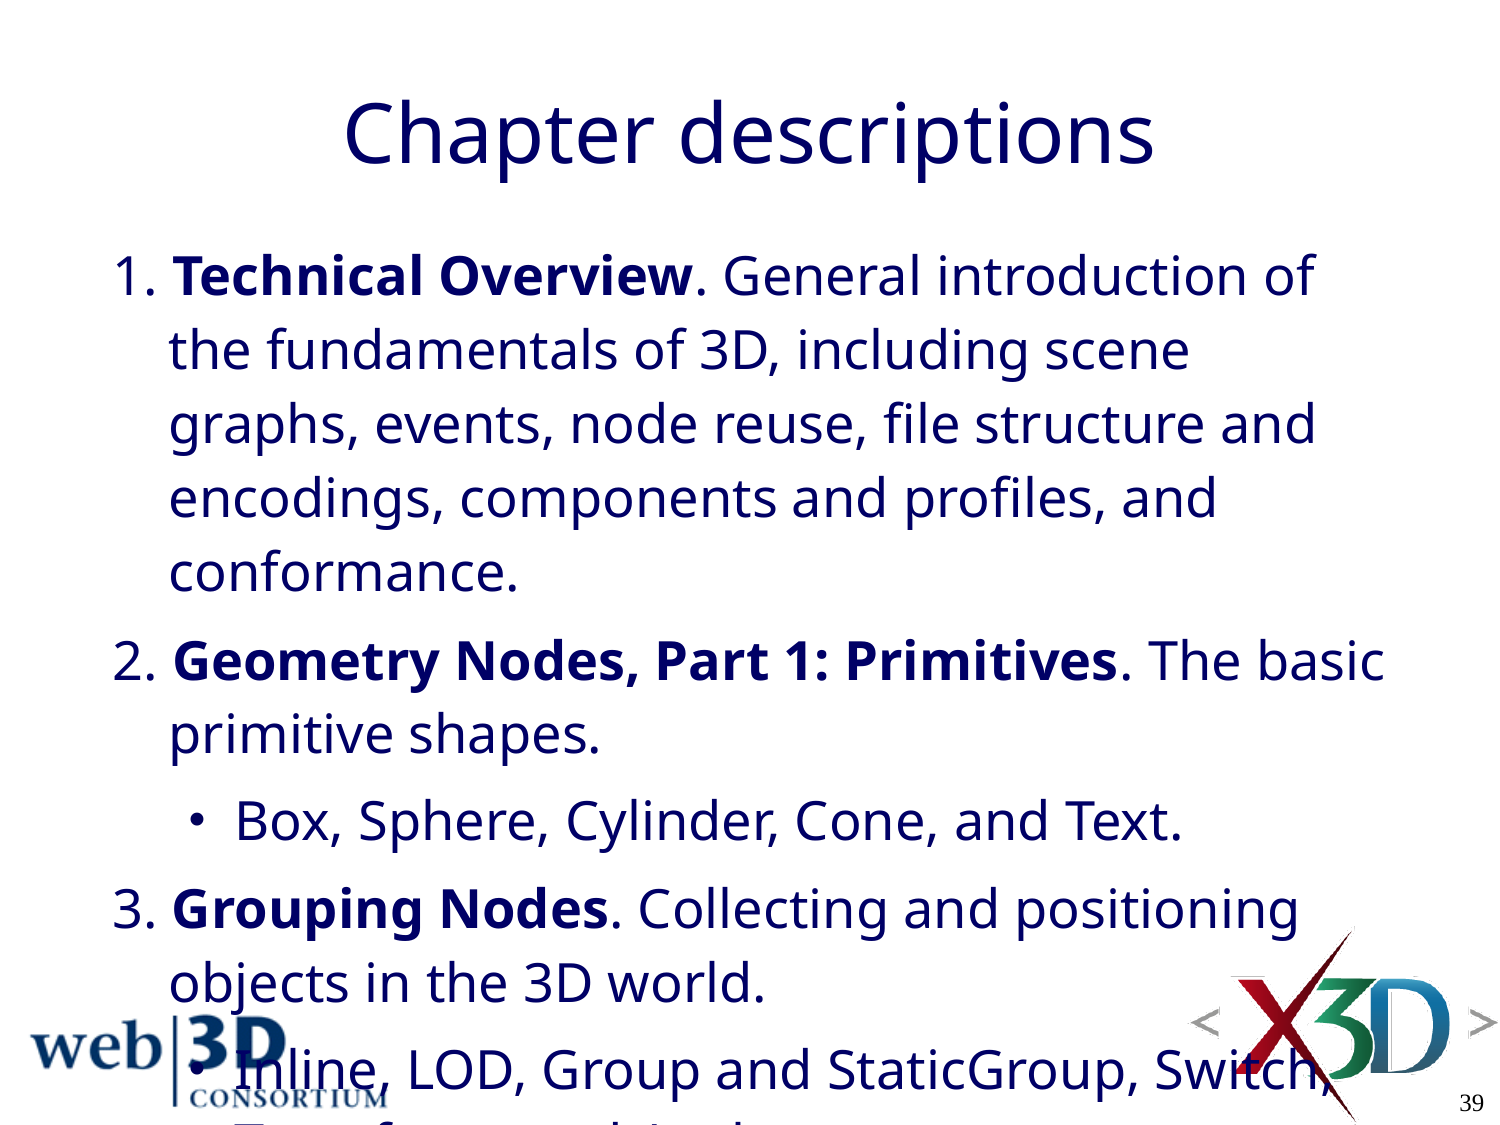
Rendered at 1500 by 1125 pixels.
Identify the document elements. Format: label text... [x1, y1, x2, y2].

title Chapter descriptions [112, 37, 1388, 226]
picture [1187, 926, 1500, 1125]
picture [12, 998, 413, 1118]
list 1. Technical Overview. General introduction of the fundamentals of 3D, including scene graphs, events, node reuse, file structure and encodings, components and profiles, and conformance. 2. Geometry Nodes, Part 1: Primitives. The basic primitive shapes. Box, Sphere, Cylinder, Cone, and Text. 3. Grouping Nodes. Collecting and positioning objects in the 3D world. Inline, LOD, Group and StaticGroup, Switch, Transform, and Anchor. [112, 237, 1388, 1091]
